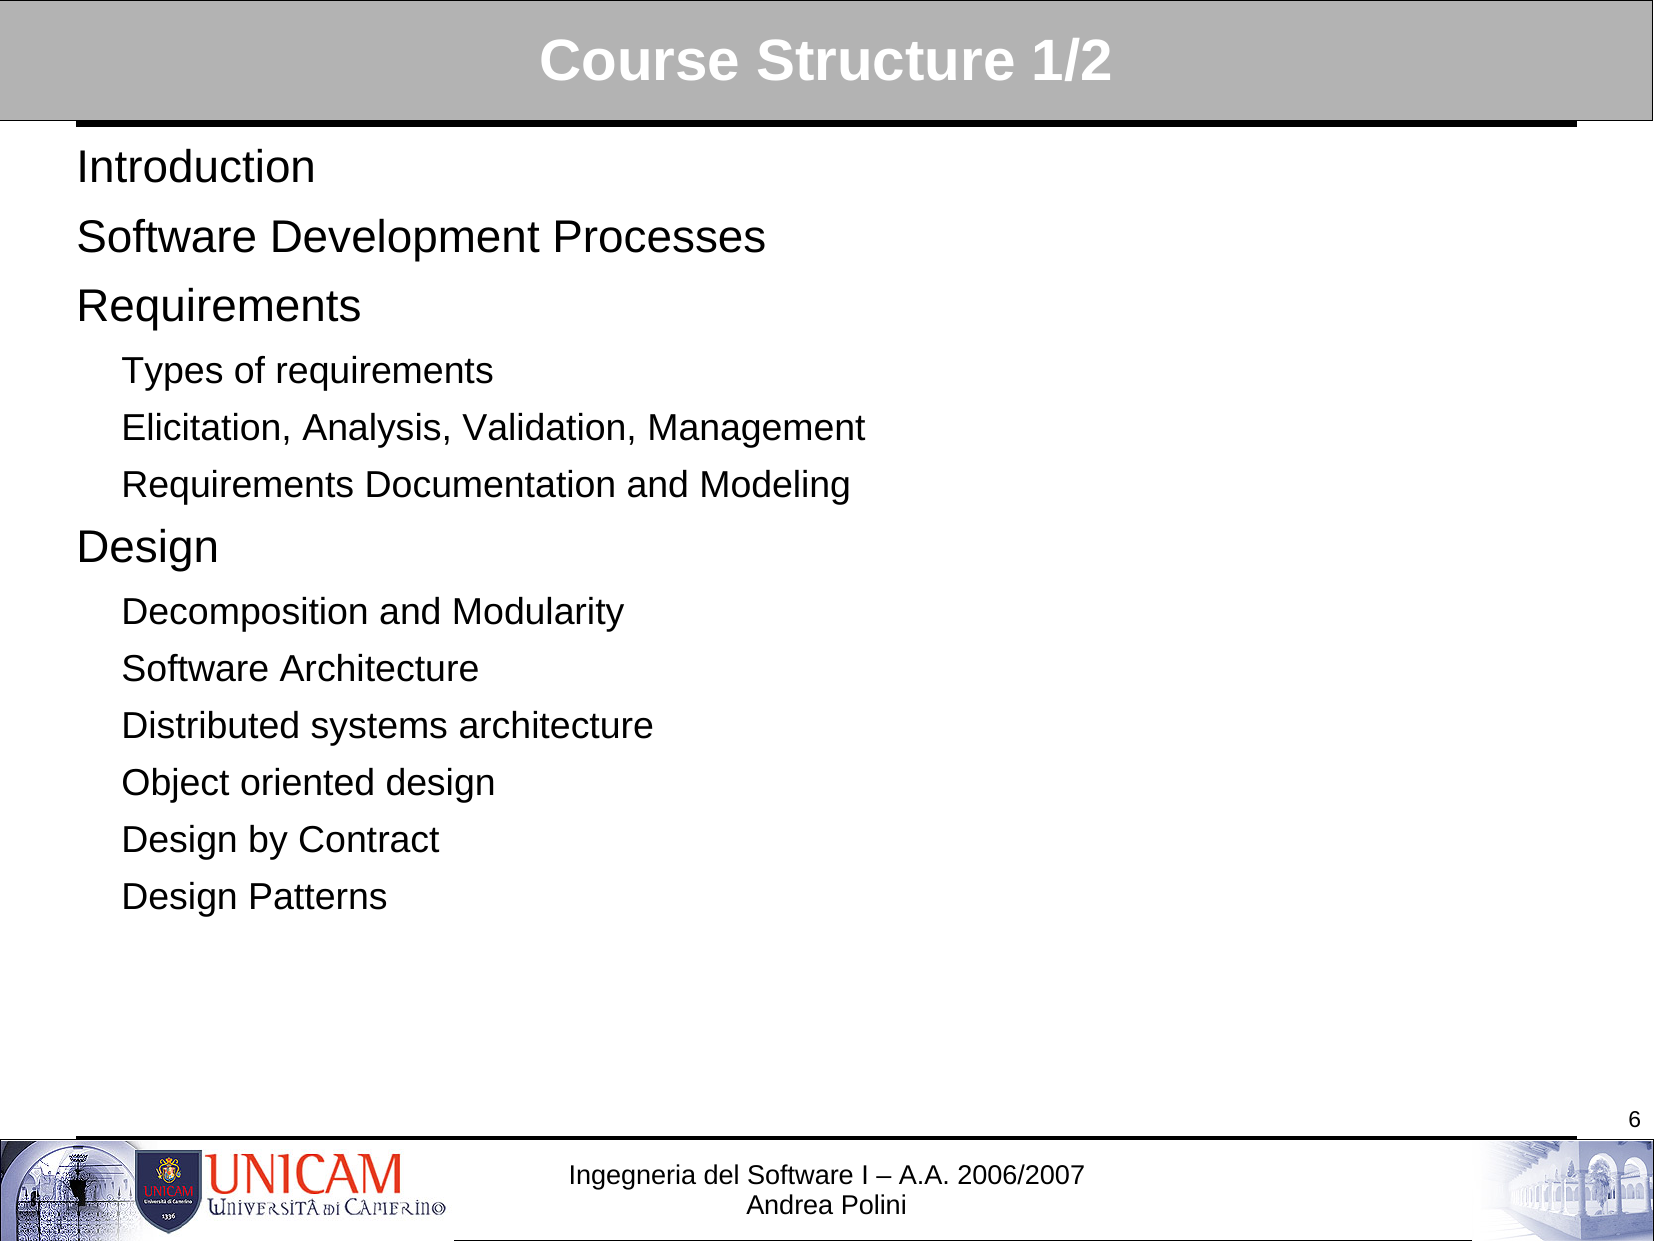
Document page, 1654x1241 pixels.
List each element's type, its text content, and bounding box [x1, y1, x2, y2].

list Introduction Software Development Processes Requirements Types of requirements Elicitation, Analysis, Validation, Management Requirements Documentation and Modeling Design Decomposition and Modularity Software Architecture Distributed systems architecture Object oriented design Design by Contract Design Patterns [76, 141, 1577, 1123]
picture [1472, 1141, 1653, 1241]
picture [0, 1141, 454, 1241]
title Course Structure 1/2 [0, 0, 1653, 121]
